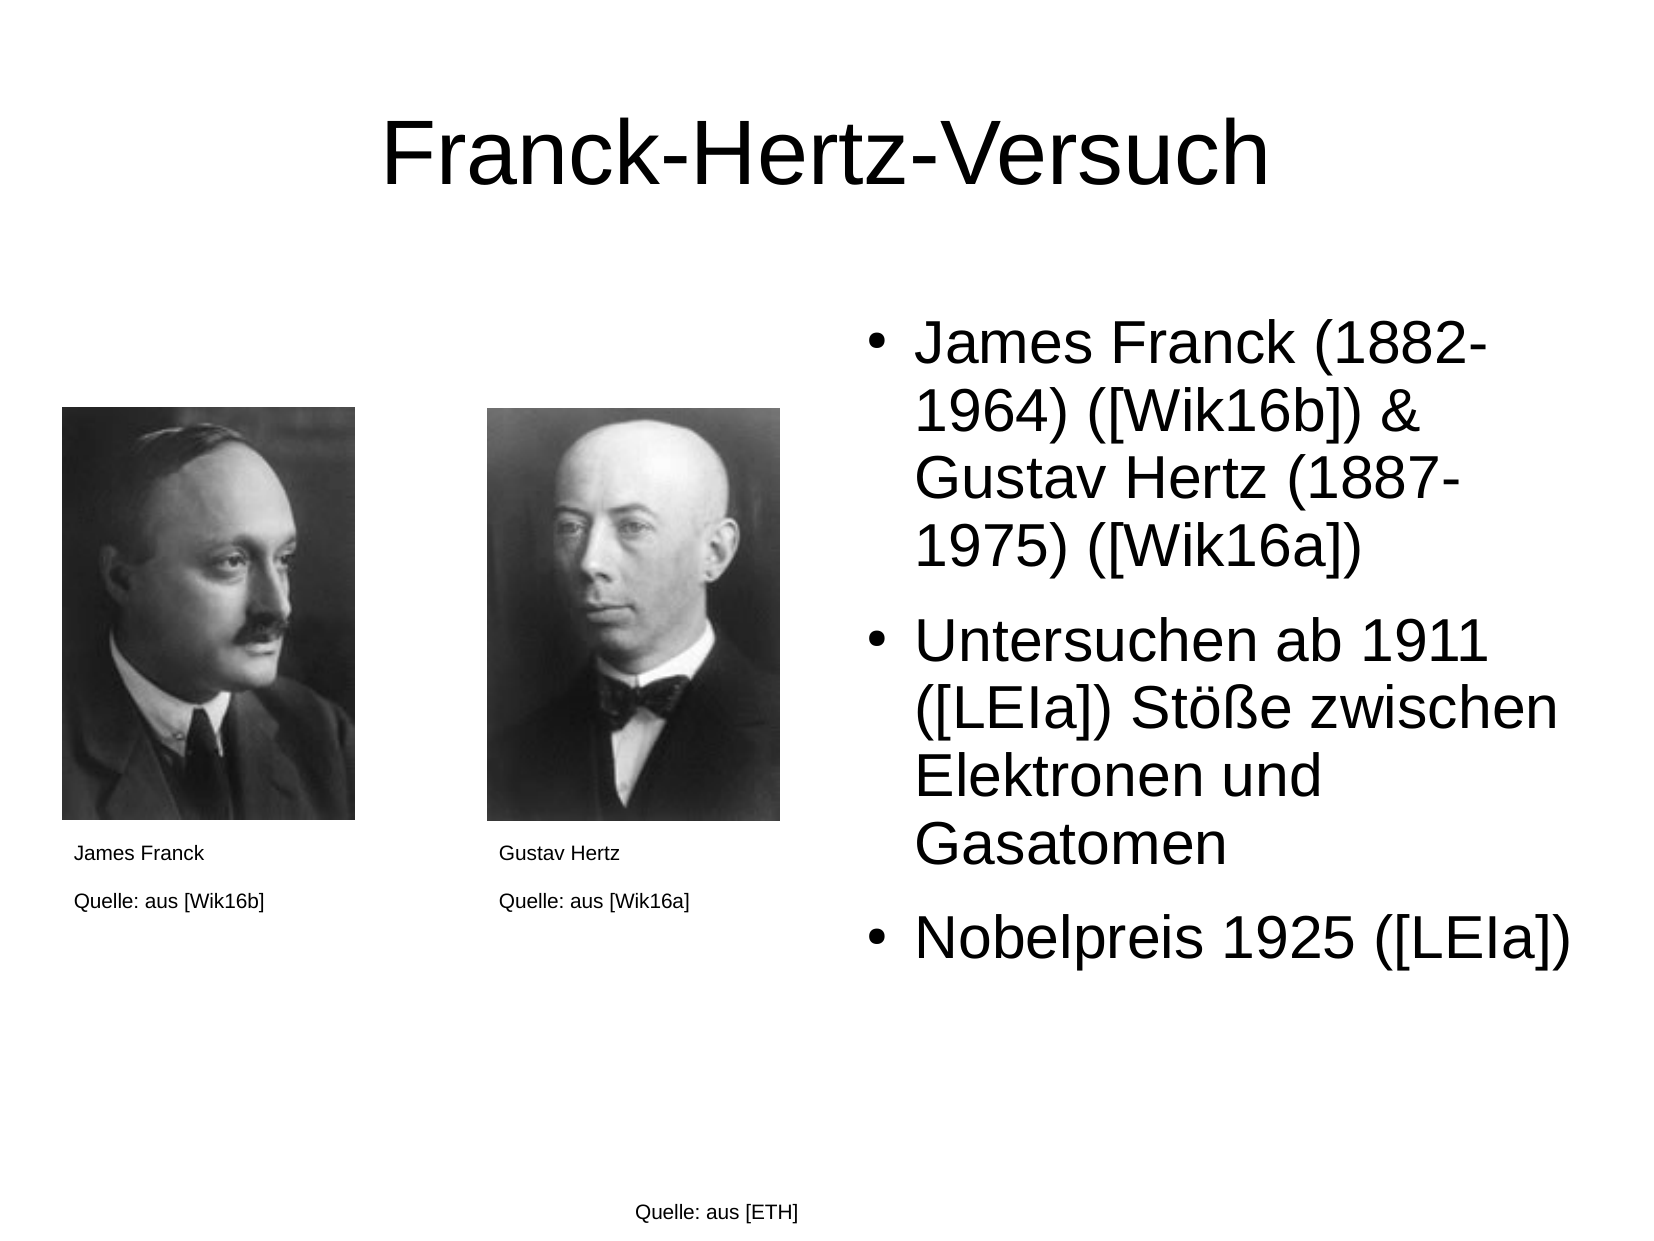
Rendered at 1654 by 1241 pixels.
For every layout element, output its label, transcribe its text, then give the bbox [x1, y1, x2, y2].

text_box Quelle: aus [ETH] [620, 1192, 1654, 1232]
list James Franck (1882-1964) ([Wik16b]) & Gustav Hertz (1887-1975) ([Wik16a]) Untersuchen ab 1911 ([LEIa]) Stöße zwischen Elektronen und Gasatomen Nobelpreis 1925 ([LEIa]) [850, 308, 1577, 834]
list James Franck (1882-1964) ([Wik16b]) & Gustav Hertz (1887-1975) ([Wik16a]) Untersuchen ab 1911 ([LEIa]) Stöße zwischen Elektronen und Gasatomen Nobelpreis 1925 ([LEIa]) [850, 922, 1577, 1028]
picture [62, 407, 355, 820]
text_box James Franck Quelle: aus [Wik16b] [59, 834, 484, 922]
title Franck-Hertz-Versuch [82, 49, 1571, 257]
picture [487, 408, 780, 821]
text_box Gustav Hertz Quelle: aus [Wik16a] [484, 834, 1654, 922]
